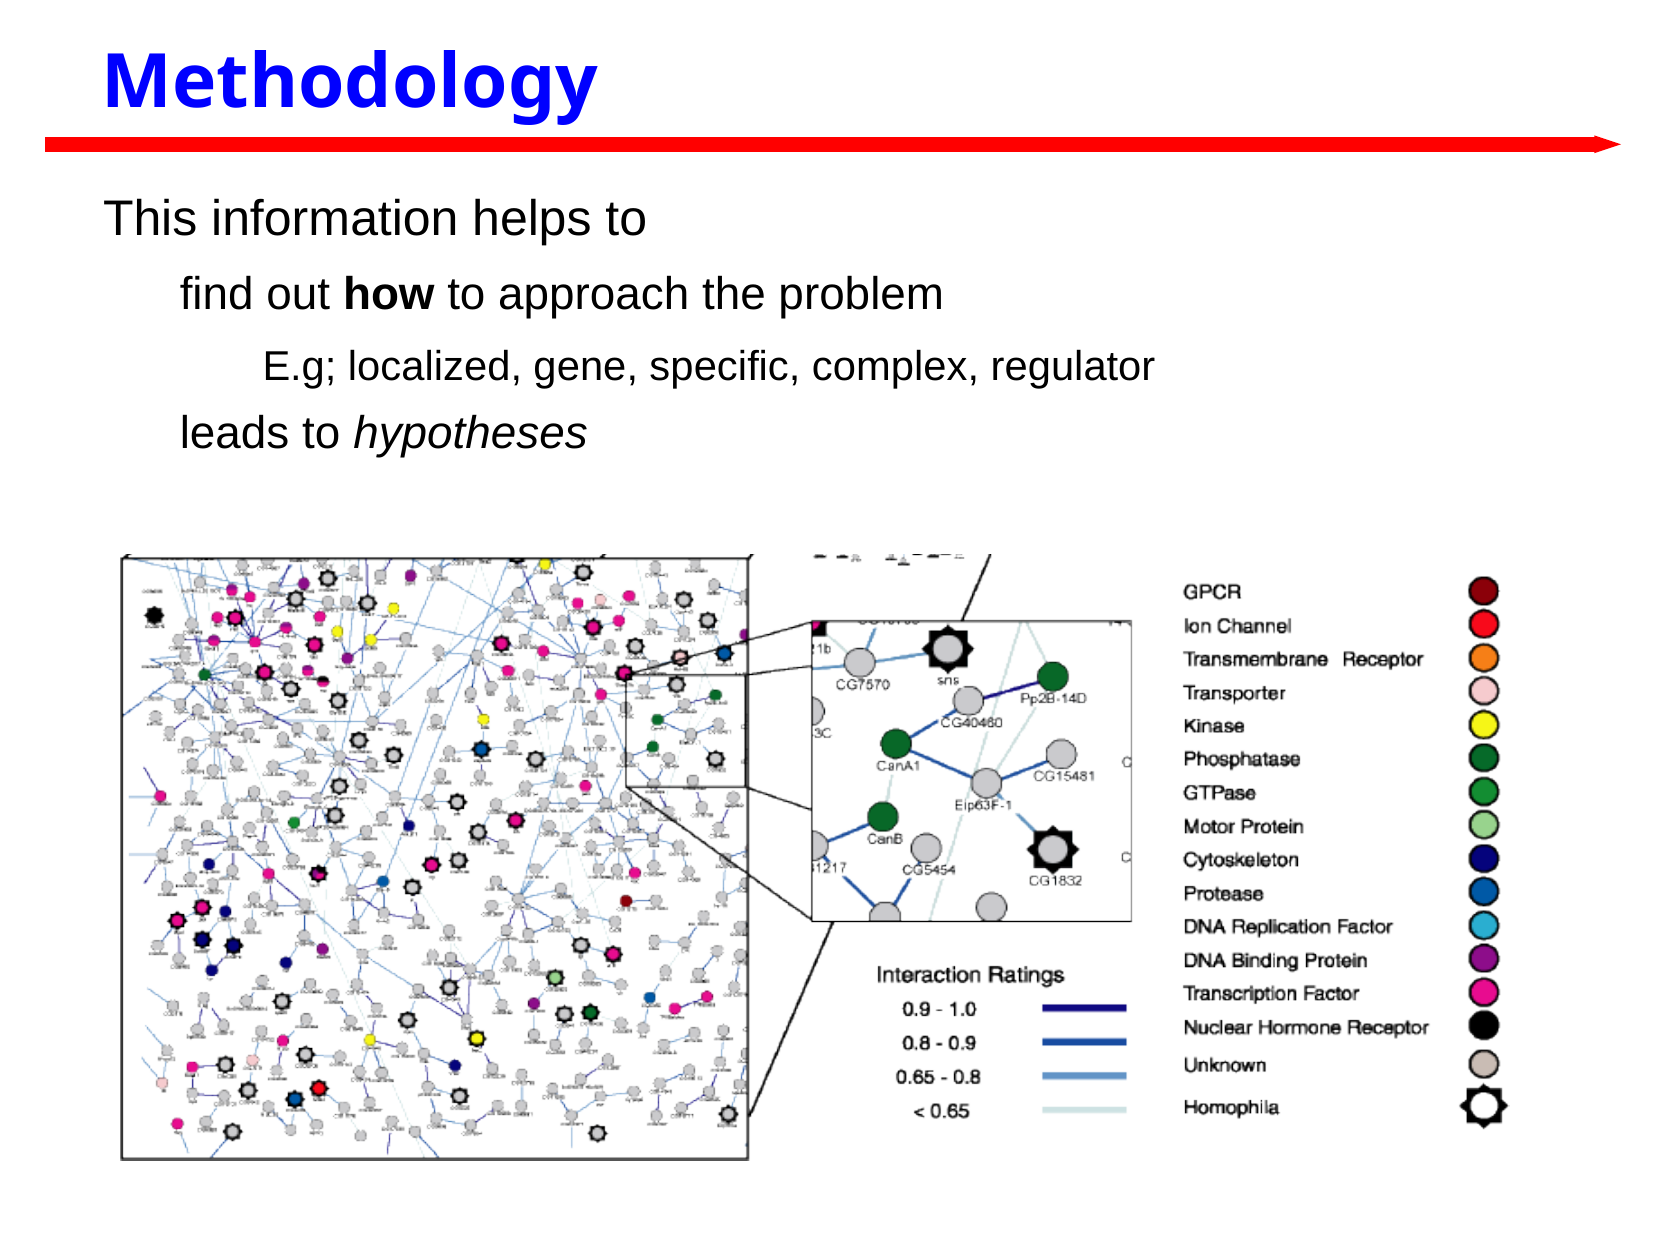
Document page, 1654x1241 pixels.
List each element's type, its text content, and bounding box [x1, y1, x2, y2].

picture [120, 554, 1510, 1162]
list This information helps to find out how to approach the problem E.g; localized, gene, specific, complex, regulator leads to hypotheses [85, 190, 1571, 1145]
title Methodology [101, 27, 1514, 130]
